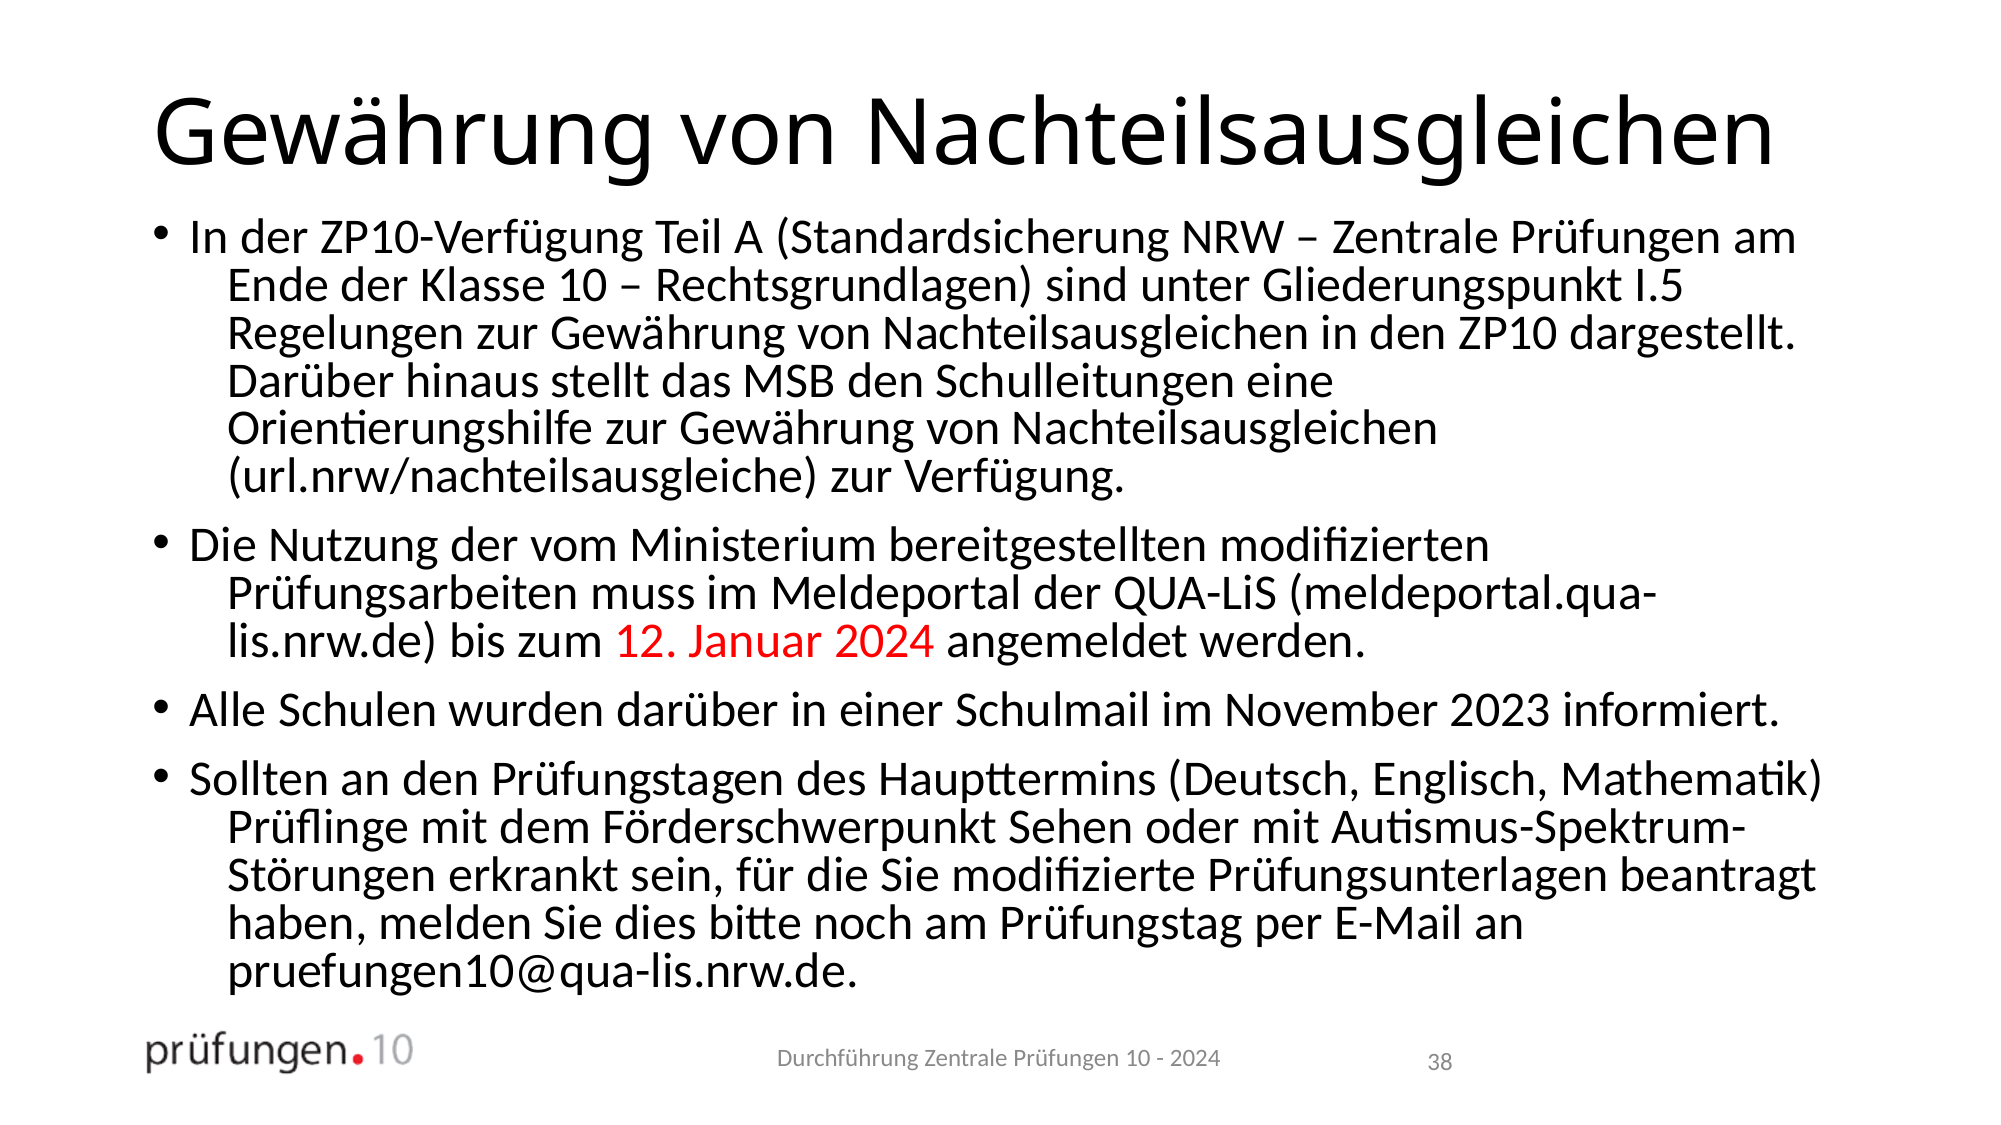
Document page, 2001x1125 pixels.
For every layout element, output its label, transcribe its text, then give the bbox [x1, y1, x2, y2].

list In der ZP10-Verfügung Teil A (Standardsicherung NRW – Zentrale Prüfungen am Ende der Klasse 10 – Rechtsgrundlagen) sind unter Gliederungspunkt I.5 Regelungen zur Gewährung von Nachteilsausgleichen in den ZP10 dargestellt. Darüber hinaus stellt das MSB den Schulleitungen eine Orientierungshilfe zur Gewährung von Nachteilsausgleichen (url.nrw/nachteilsausgleiche) zur Verfügung. Die Nutzung der vom Ministerium bereitgestellten modifizierten Prüfungsarbeiten muss im Meldeportal der QUA-LiS (meldeportal.qua-lis.nrw.de) bis zum 12. Januar 2024 angemeldet werden. Alle Schulen wurden darüber in einer Schulmail im November 2023 informiert. Sollten an den Prüfungstagen des Haupttermins (Deutsch, Englisch, Mathematik) Prüflinge mit dem Förderschwerpunkt Sehen oder mit Autismus-Spektrum-Störungen erkrankt sein, für die Sie modifizierte Prüfungsunterlagen beantragt haben, melden Sie dies bitte noch am Prüfungstag per E-Mail an pruefungen10@qua-lis.nrw.de. [137, 207, 1863, 1014]
text_box [1412, 1030, 1863, 1091]
title Gewährung von Nachteilsausgleichen [137, 77, 1863, 193]
